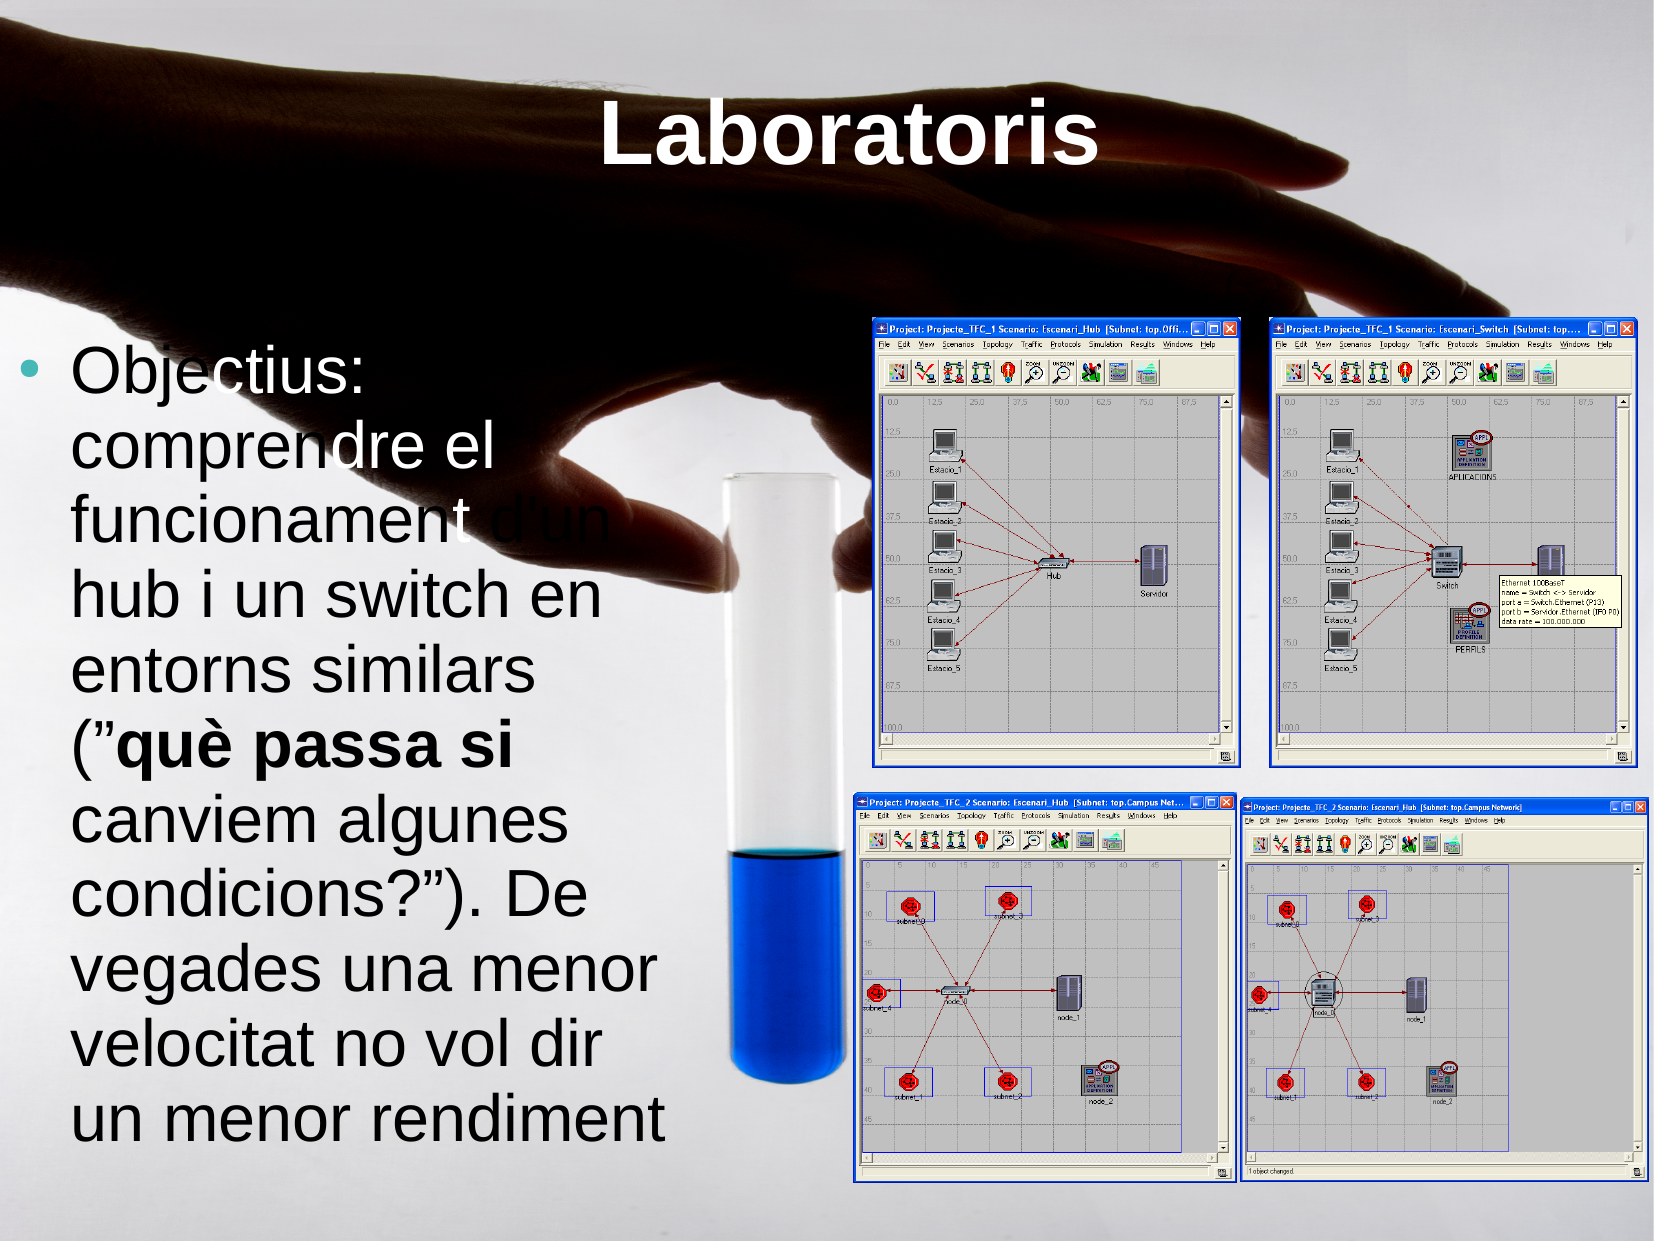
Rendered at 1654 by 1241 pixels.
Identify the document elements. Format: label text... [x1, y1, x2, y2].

list Objectius: comprendre el funcionament d'un hub i un switch en entorns similars (”què passa si canviem algunes condicions?”). De vegades una menor velocitat no vol dir un menor rendiment [0, 333, 695, 1182]
title Laboratoris [106, 29, 1595, 237]
picture [0, 0, 1654, 1241]
